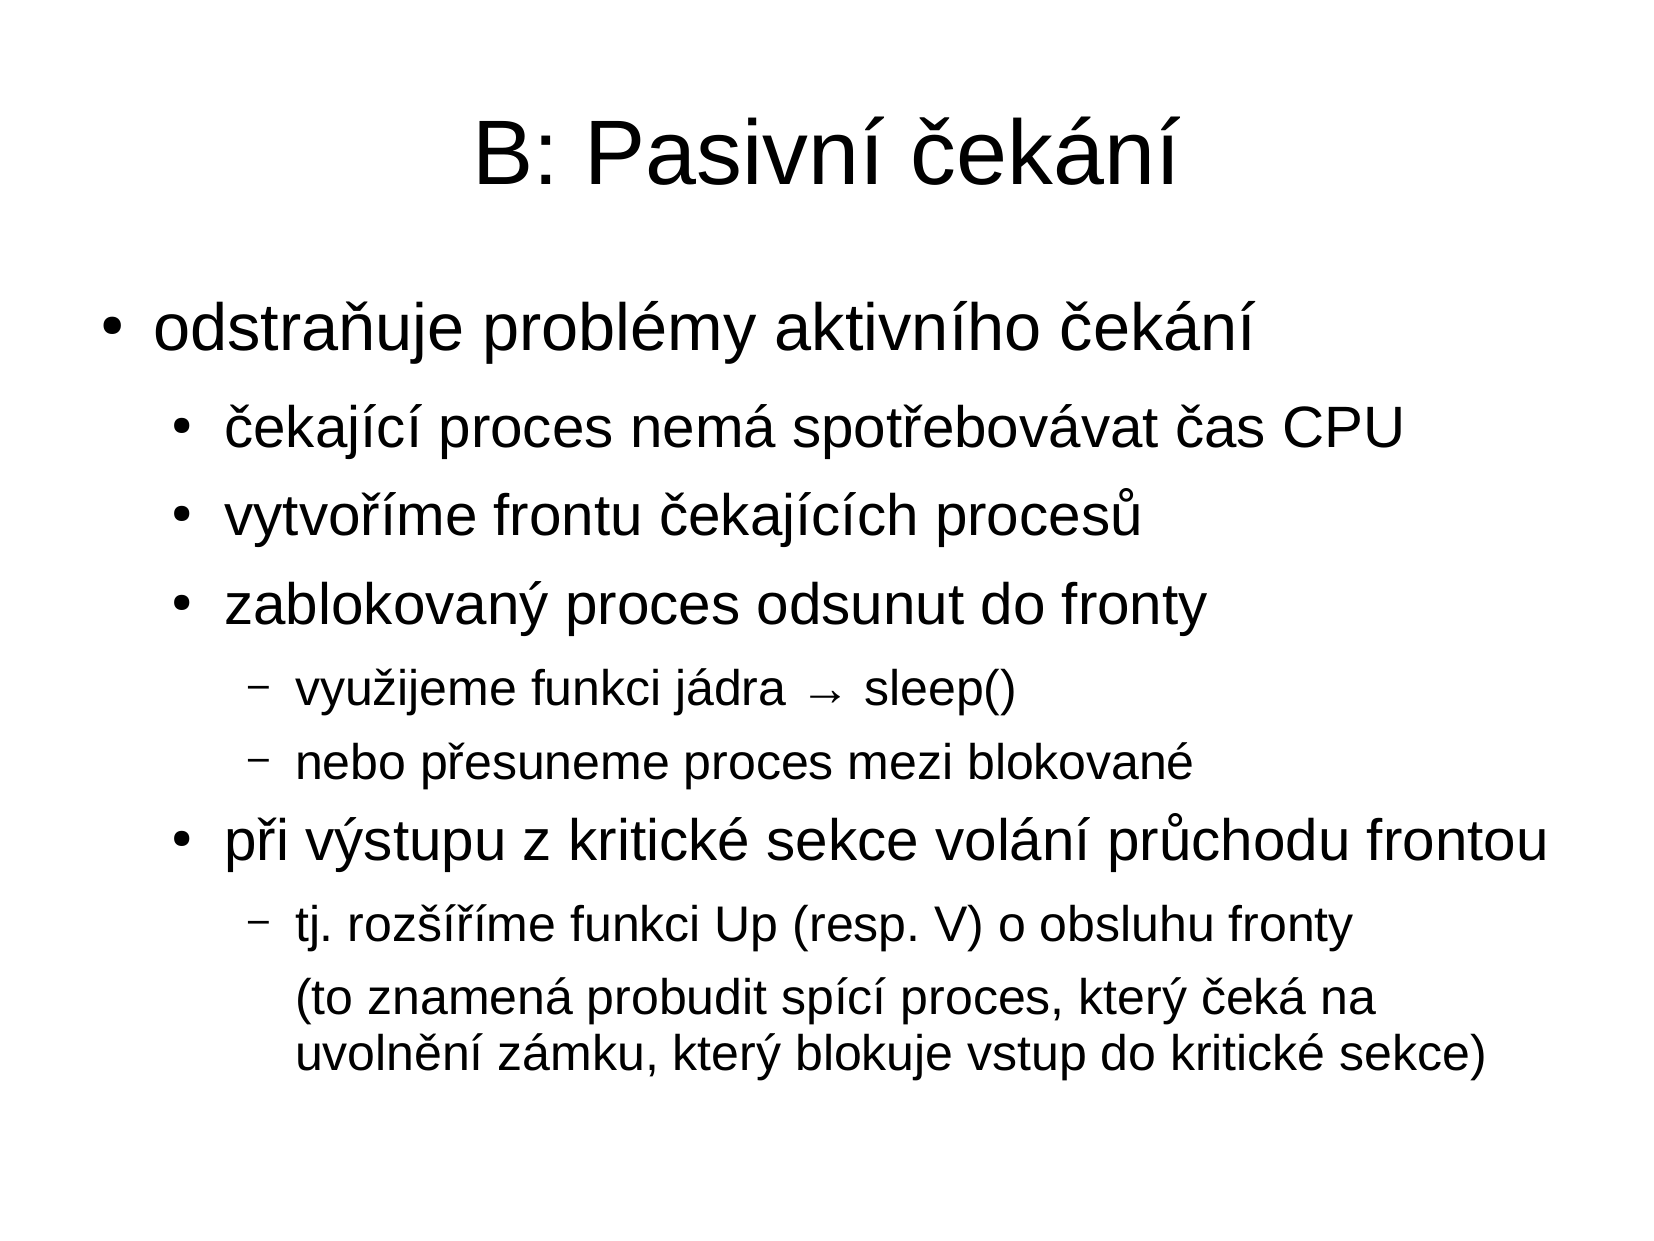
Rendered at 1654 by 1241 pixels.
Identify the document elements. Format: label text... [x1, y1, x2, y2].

title B: Pasivní čekání [82, 56, 1571, 250]
list odstraňuje problémy aktivního čekání čekající proces nemá spotřebovávat čas CPU vytvoříme frontu čekajících procesů zablokovaný proces odsunut do fronty využijeme funkci jádra → sleep() nebo přesuneme proces mezi blokované při výstupu z kritické sekce volání průchodu frontou tj. rozšíříme funkci Up (resp. V) o obsluhu fronty (to znamená probudit spící proces, který čeká na uvolnění zámku, který blokuje vstup do kritické sekce) [82, 290, 1571, 1094]
